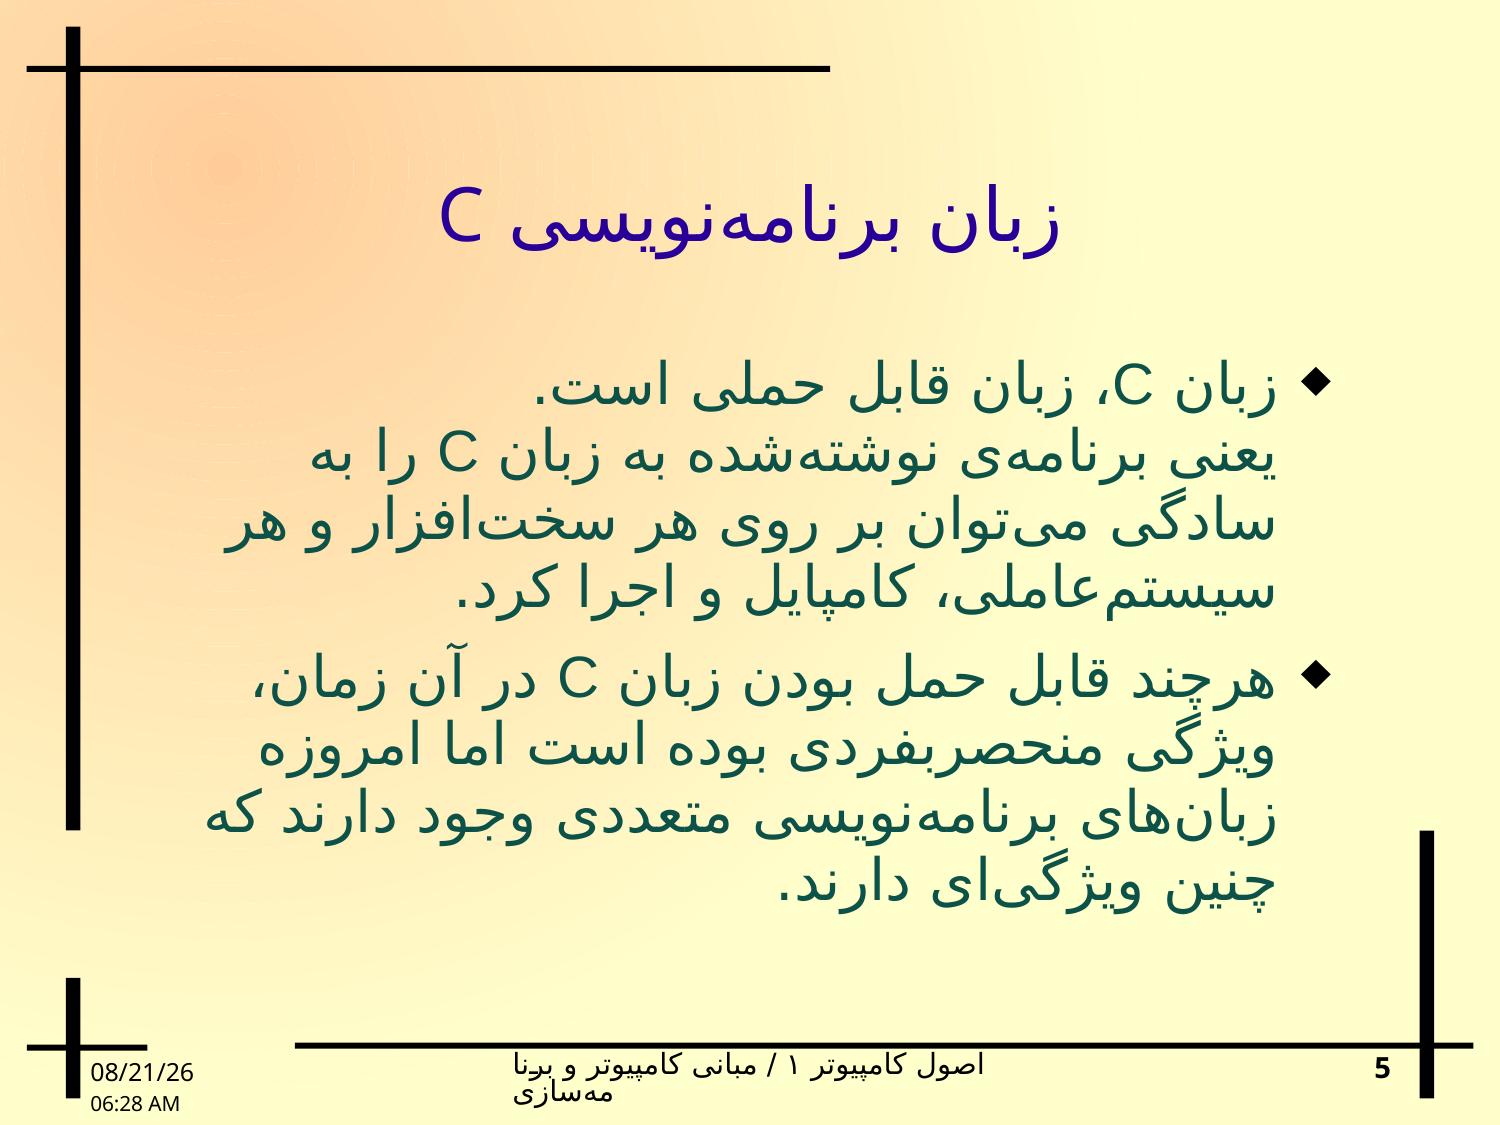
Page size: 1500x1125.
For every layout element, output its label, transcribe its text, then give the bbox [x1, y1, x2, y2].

list زبان C، زبان قابل حملی است. یعنی برنامه‌ی نوشته‌شده به زبان C را به سادگی می‌توان بر روی هر سخت‌افزار و هر سیستم‌عاملی، کامپایل و اجرا کرد. هرچند قابل حمل بودن زبان C در آن زمان، ویژگی منحصربفردی بوده است اما امروزه زبان‌های برنامه‌نویسی متعددی وجود دارند که چنین ویژگی‌ای دارند. [122, 350, 1403, 919]
title زبان برنامه‌نویسی C [109, 150, 1391, 274]
